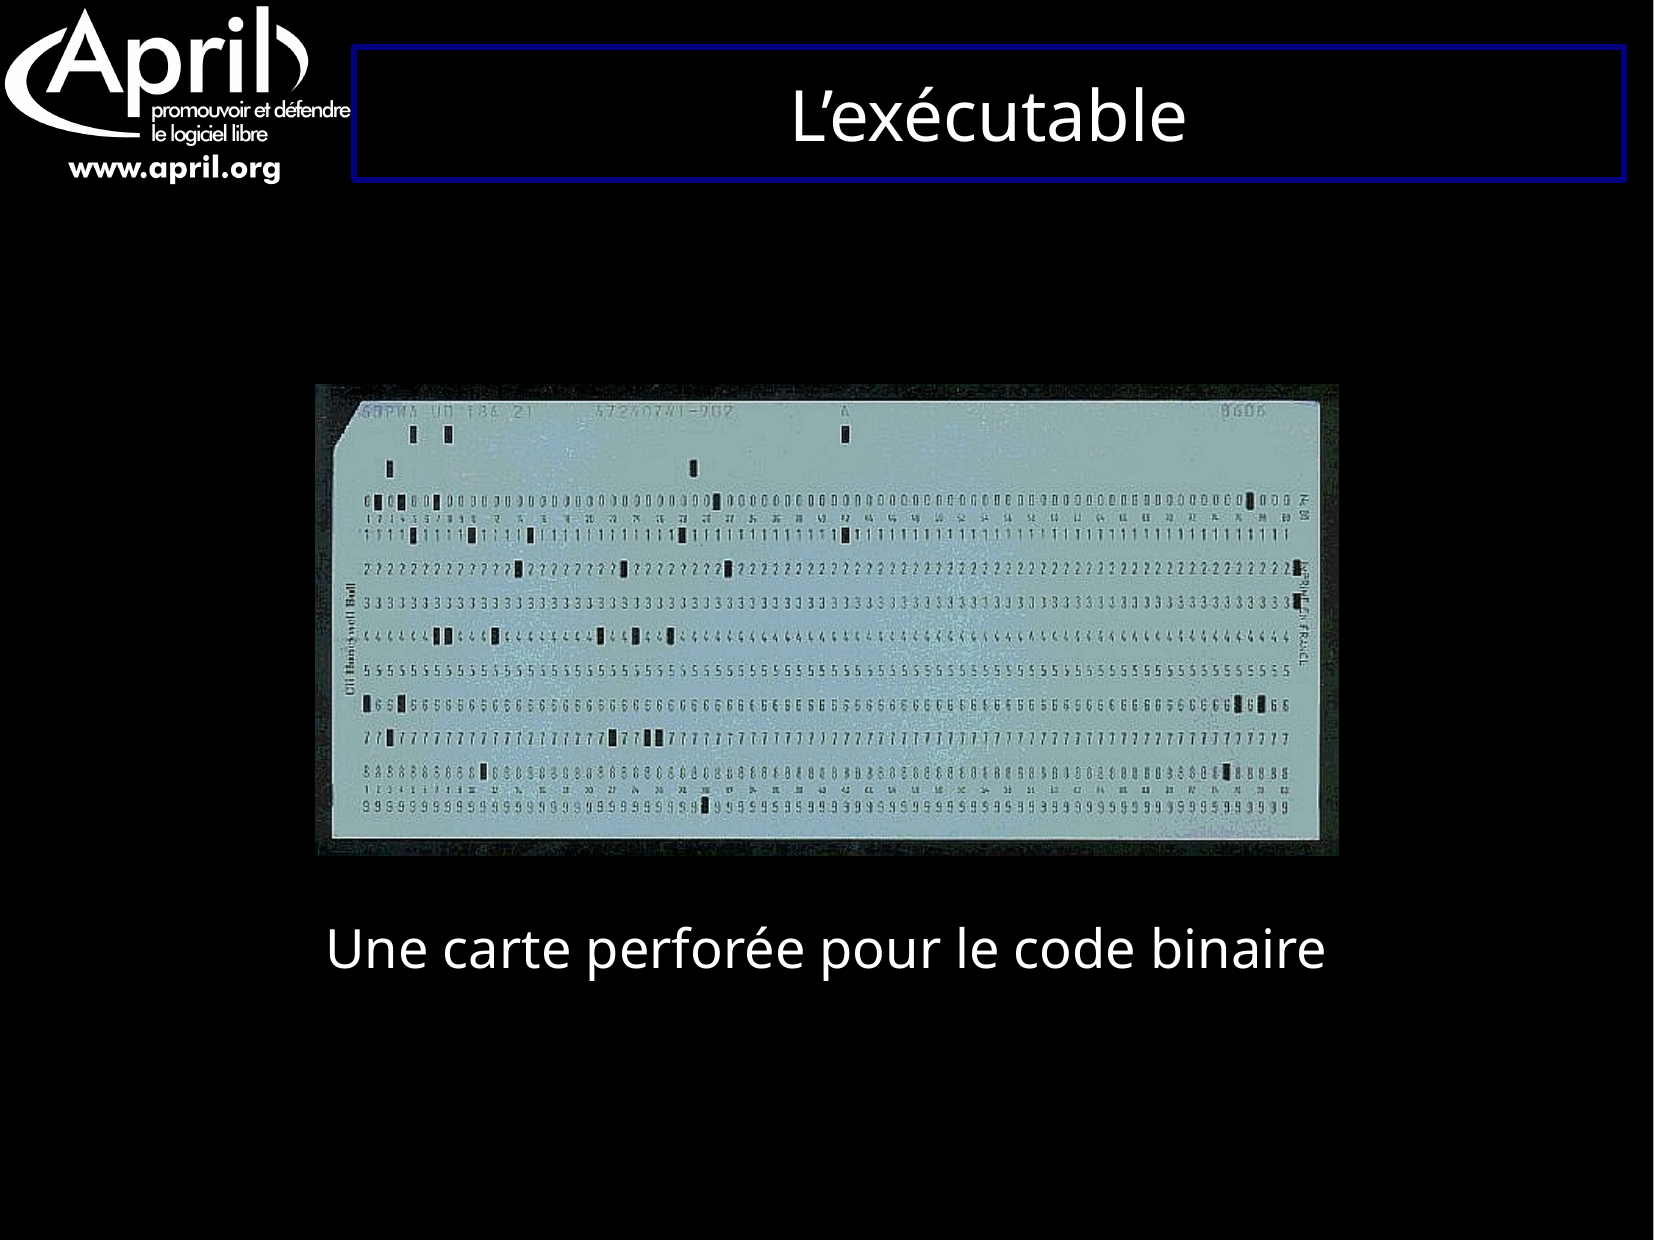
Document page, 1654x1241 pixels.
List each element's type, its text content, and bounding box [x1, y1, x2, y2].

picture [315, 384, 1339, 857]
text_box Une carte perforée pour le code binaire [191, 903, 1462, 982]
picture [0, 0, 355, 200]
title L’exécutable [354, 47, 1625, 181]
